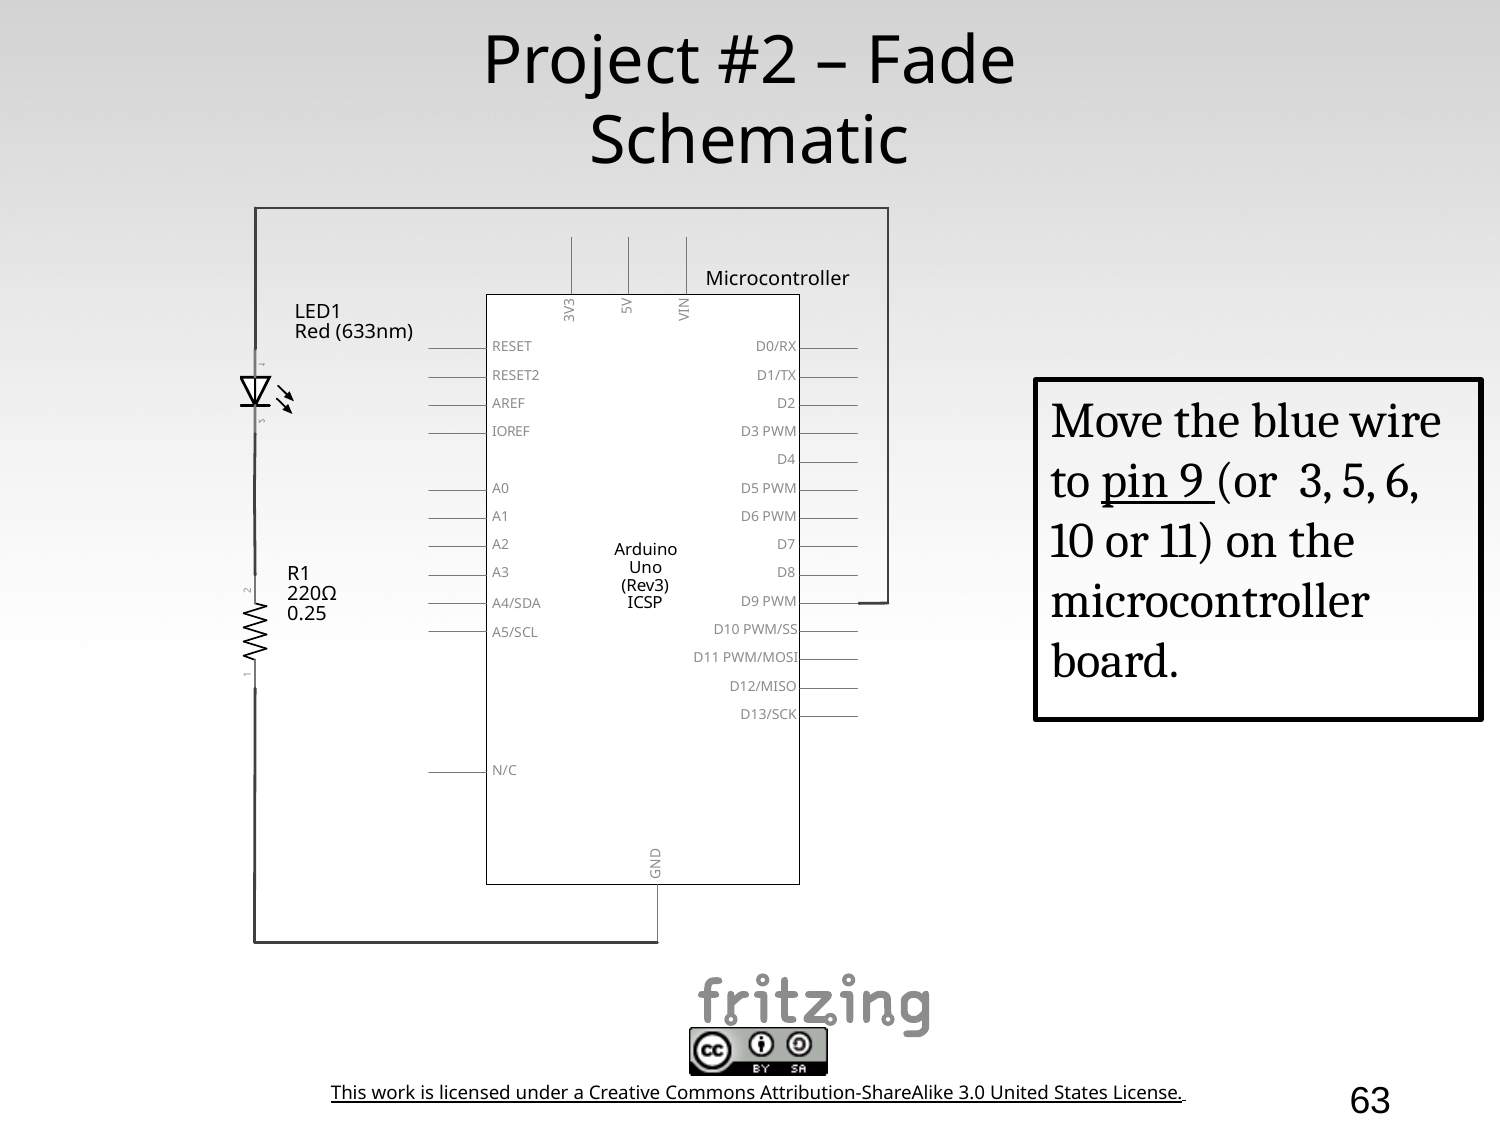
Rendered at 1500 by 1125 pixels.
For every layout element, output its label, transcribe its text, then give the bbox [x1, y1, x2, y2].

picture [0, 0, 1500, 1125]
title Project #2 – Fade Schematic [112, 2, 1388, 190]
list Move the blue wire to pin 9 (or 3, 5, 6, 10 or 11) on the microcontroller board. [1035, 379, 1481, 720]
